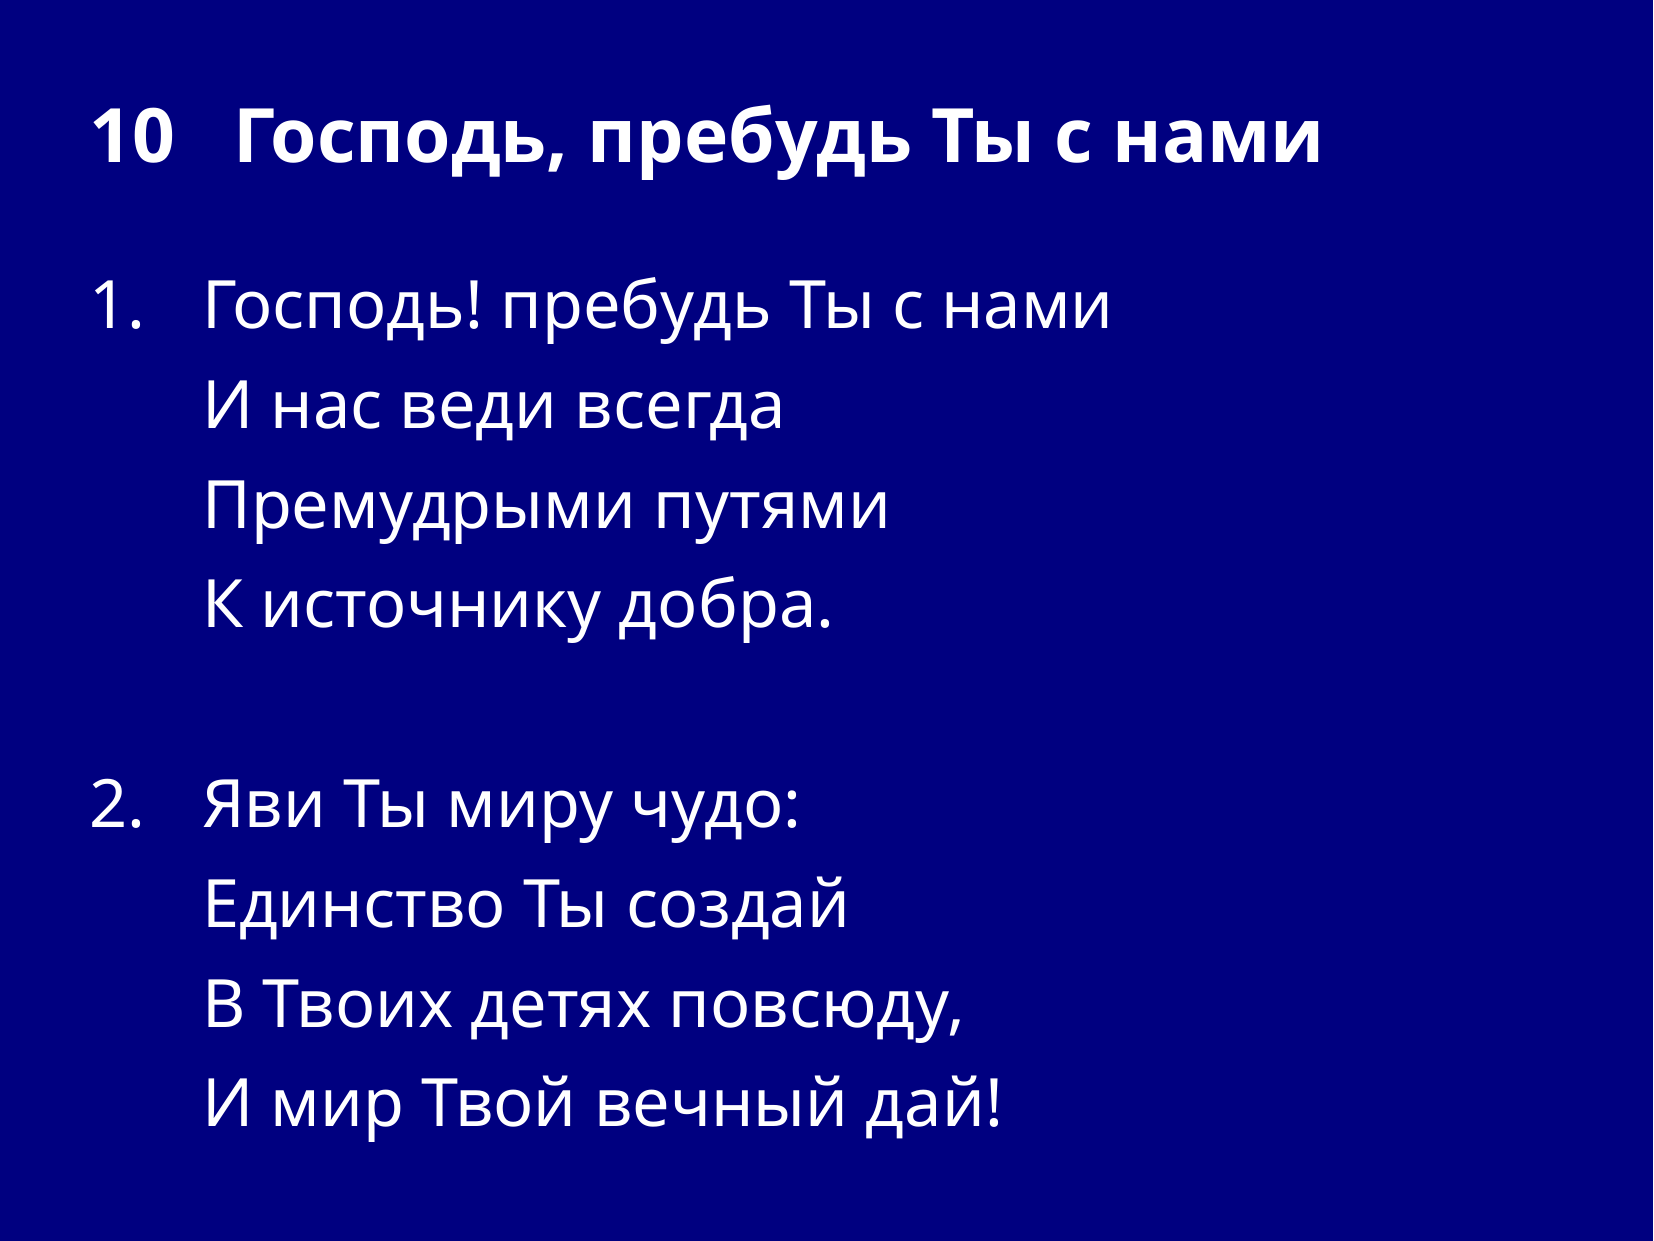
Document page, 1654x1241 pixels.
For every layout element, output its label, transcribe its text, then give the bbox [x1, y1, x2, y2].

text_box 10 Господь, пребудь Ты с нами [75, 75, 1576, 188]
text_box 1. Господь! пребудь Ты с нами И нас веди всегда Премудрыми путями К источнику добра. 2. Яви Ты миру чудо: Единство Ты создай В Твоих детях повсюду, И мир Твой вечный дай! [75, 188, 1576, 1163]
